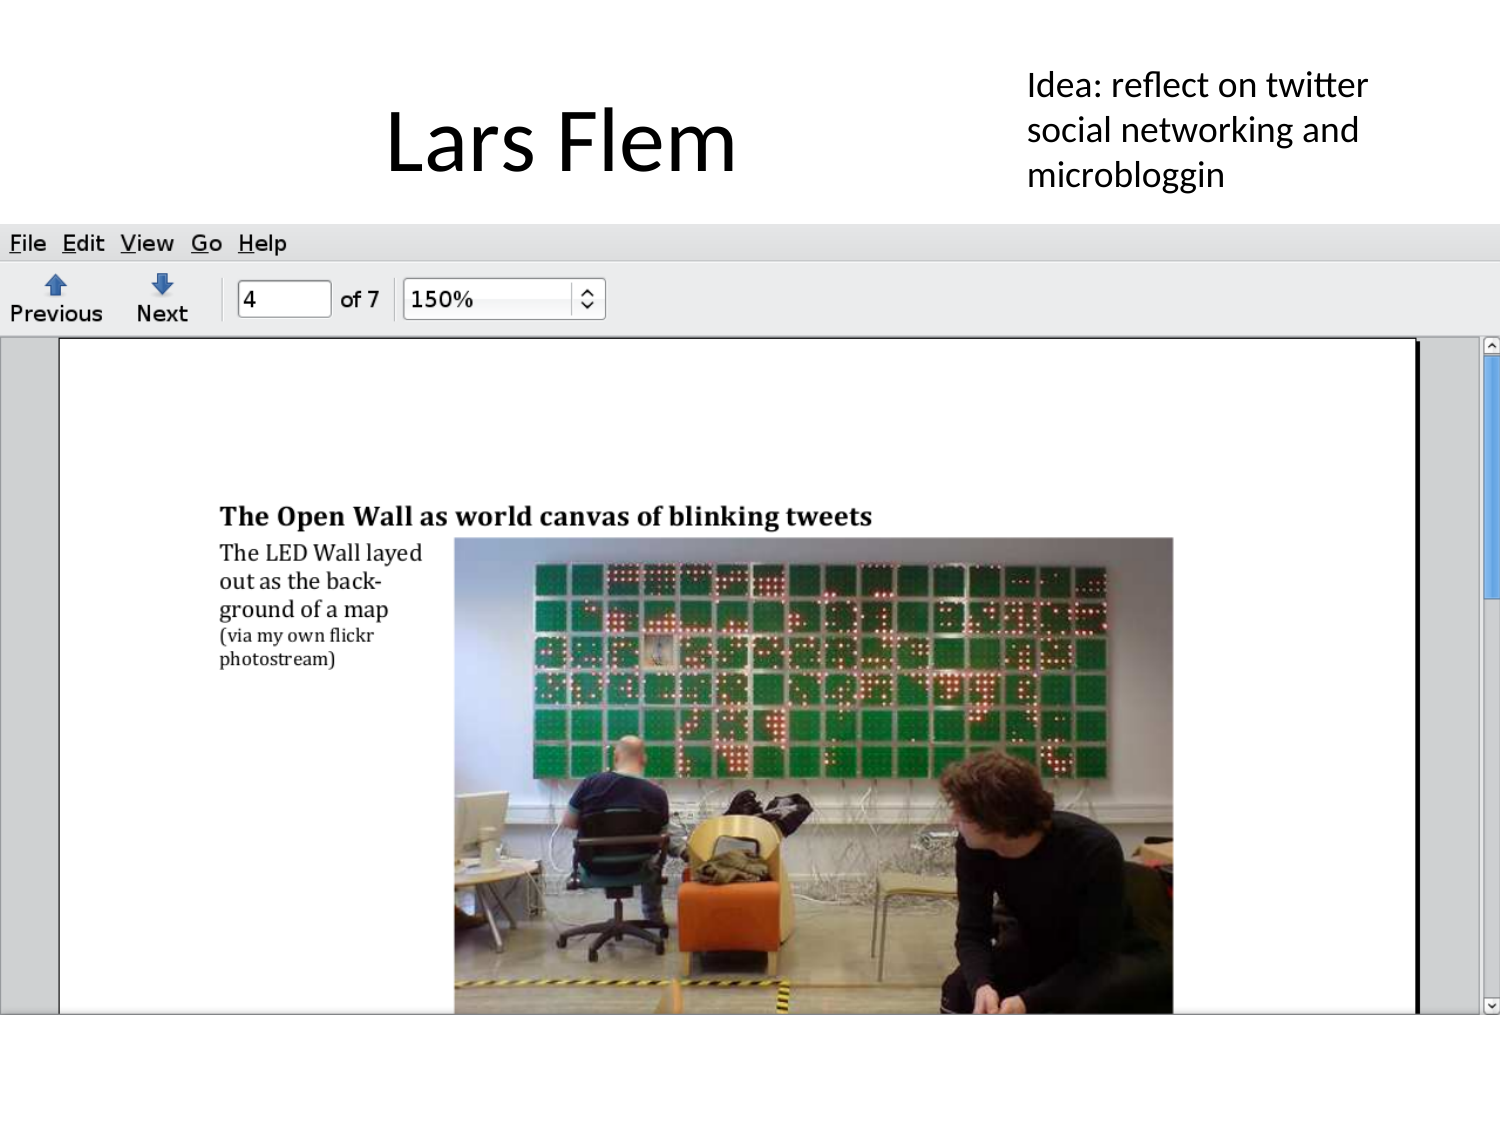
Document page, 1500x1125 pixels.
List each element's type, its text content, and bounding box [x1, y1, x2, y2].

text_box Lars Flem [75, 45, 1051, 224]
picture [0, 224, 1500, 1015]
text_box Idea: reflect on twitter social networking and microbloggin [1012, 52, 1463, 203]
